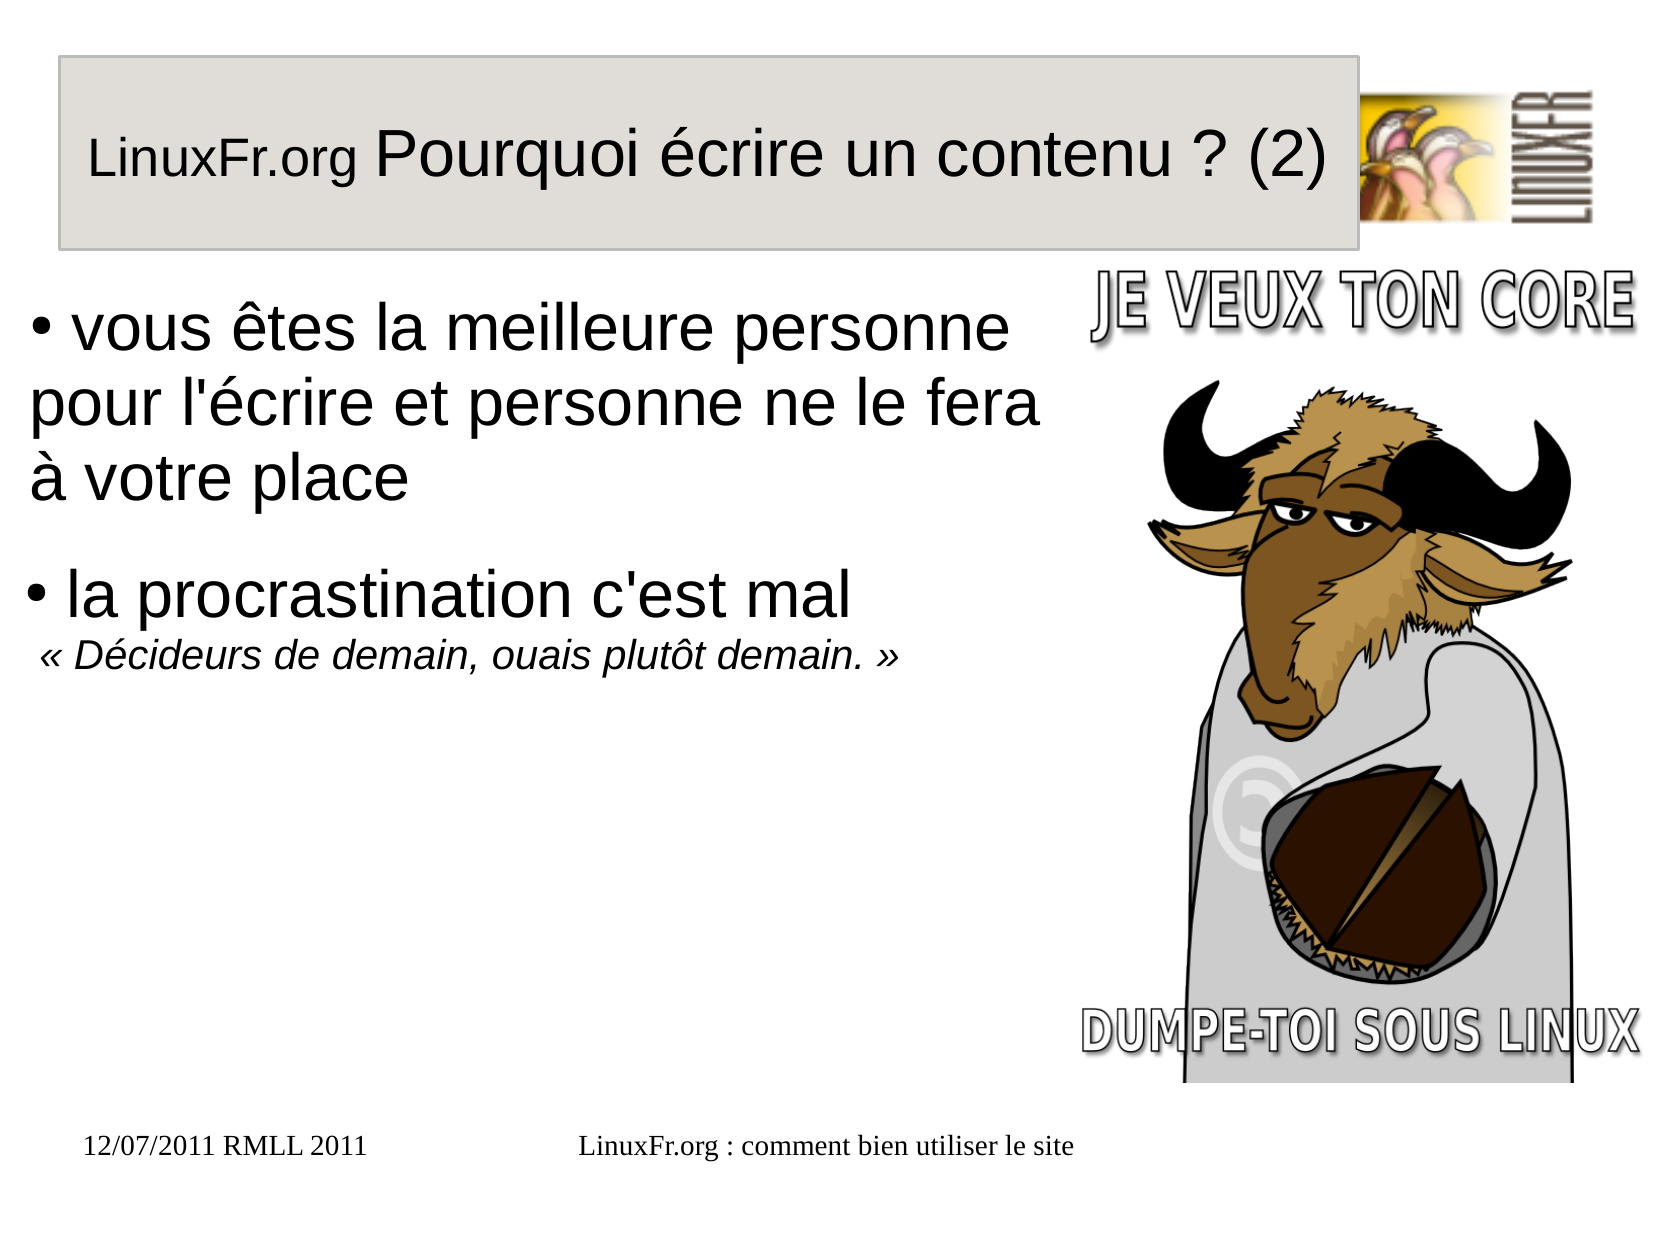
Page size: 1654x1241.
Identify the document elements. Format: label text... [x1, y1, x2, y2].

text_box la procrastination c'est mal « Décideurs de demain, ouais plutôt demain. » [9, 549, 916, 701]
title LinuxFr.org Pourquoi écrire un contenu ? (2) [59, 56, 1359, 250]
picture [1074, 259, 1648, 1083]
subtitle vous êtes la meilleure personne pour l'écrire et personne ne le fera à votre place [29, 290, 1093, 1094]
picture [1360, 88, 1601, 229]
